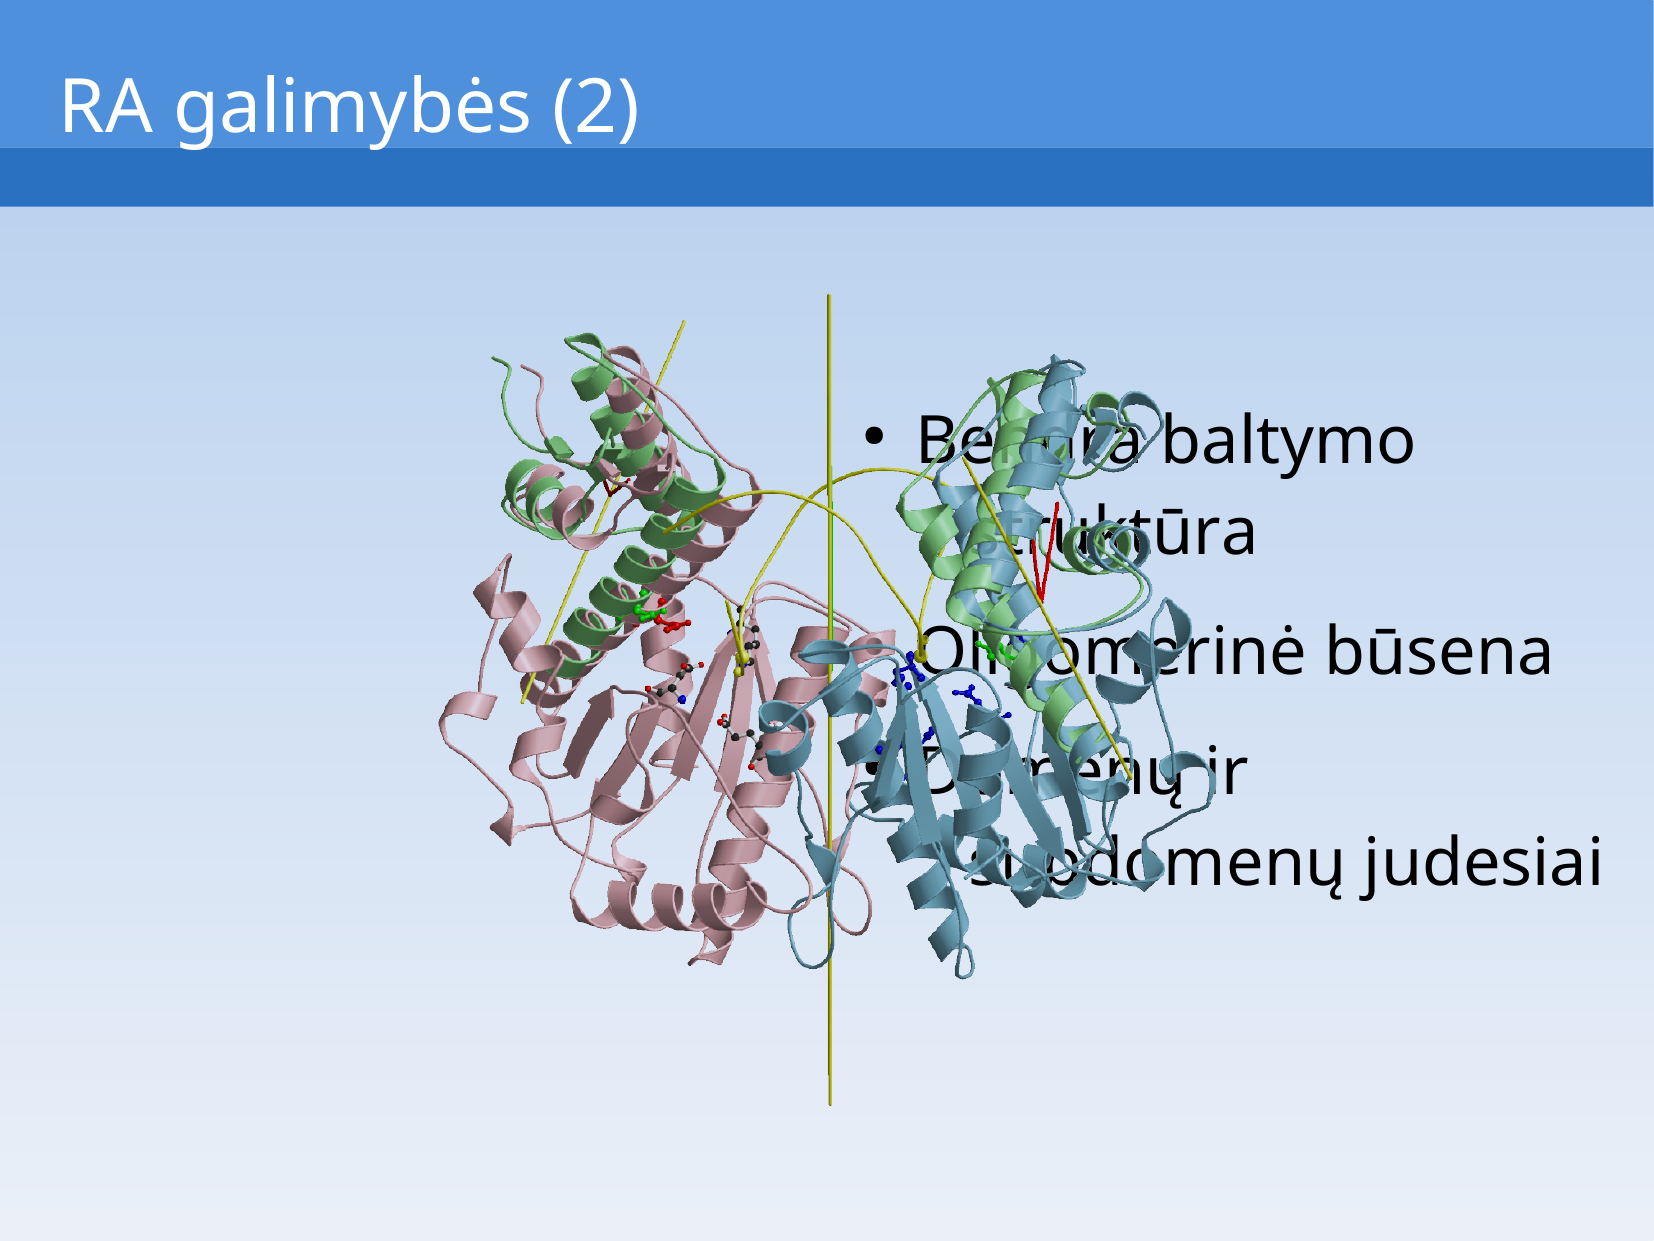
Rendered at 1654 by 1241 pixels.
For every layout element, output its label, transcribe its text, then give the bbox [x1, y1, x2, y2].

title RA galimybės (2) [59, 29, 1418, 178]
picture [82, 290, 1236, 1109]
list Bendra baltymo struktūra Oligomerinė būsena Domenų ir subdomenų judesiai [1236, 392, 1636, 1004]
